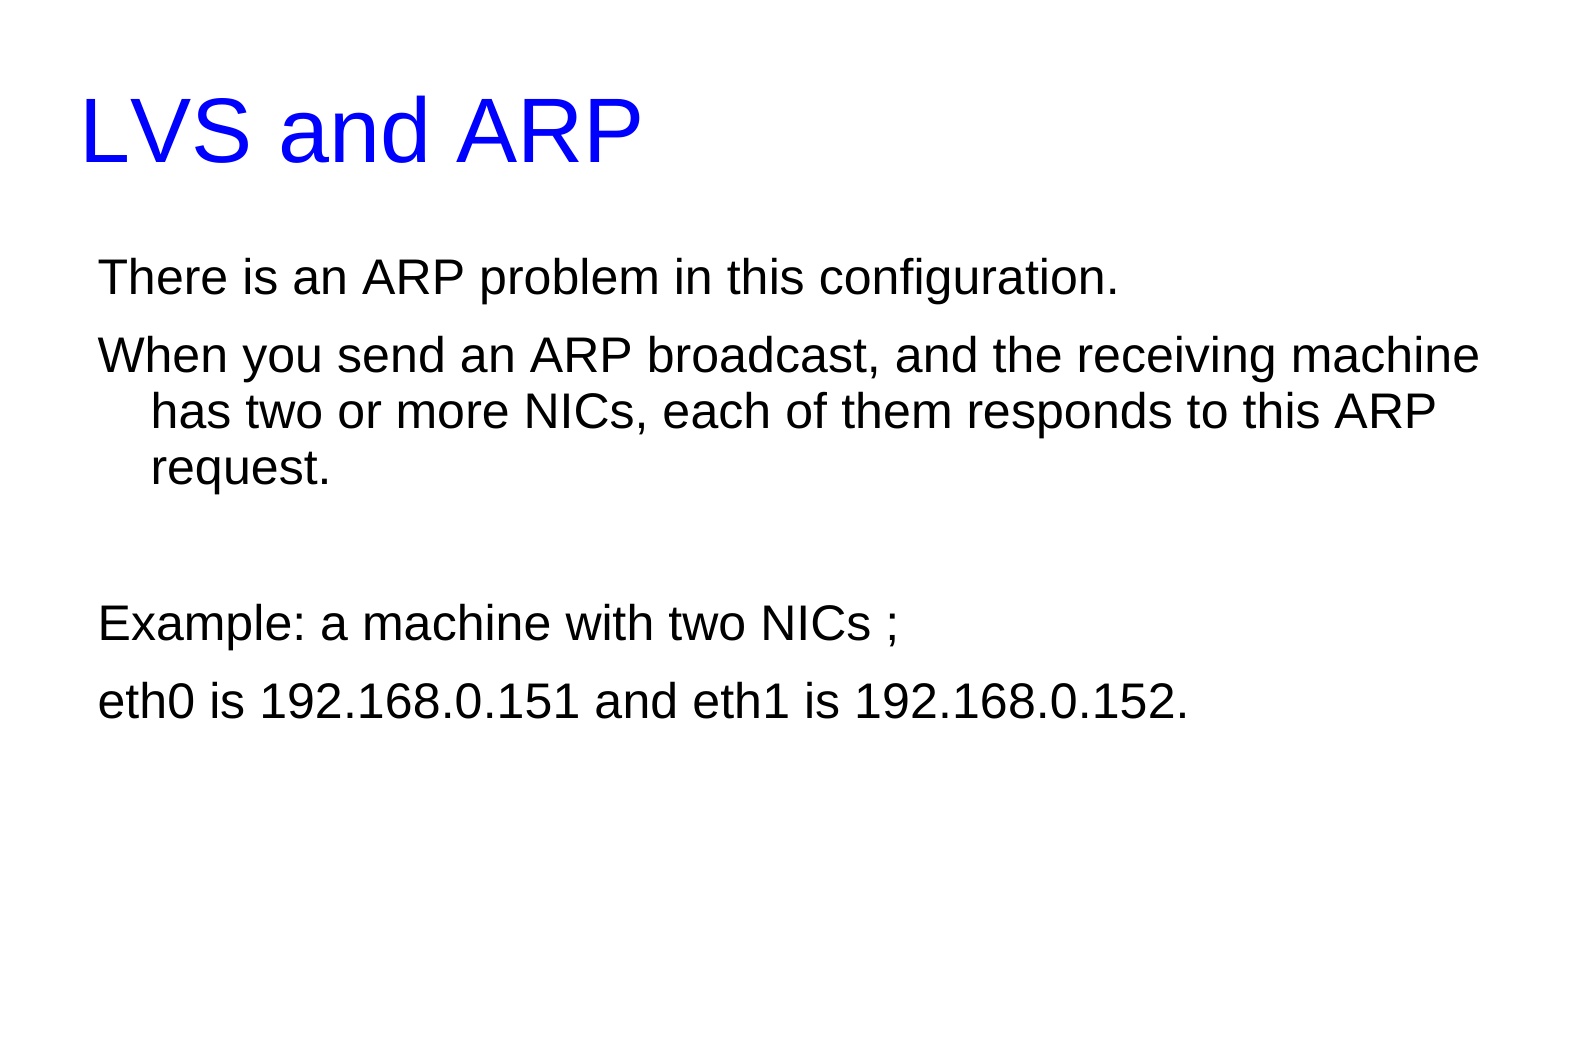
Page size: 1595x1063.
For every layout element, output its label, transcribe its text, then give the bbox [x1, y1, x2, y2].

title LVS and ARP [79, 49, 1515, 213]
list There is an ARP problem in this configuration. When you send an ARP broadcast, and the receiving machine has two or more NICs, each of them responds to this ARP request. Example: a machine with two NICs ; eth0 is 192.168.0.151 and eth1 is 192.168.0.152. [79, 248, 1515, 936]
